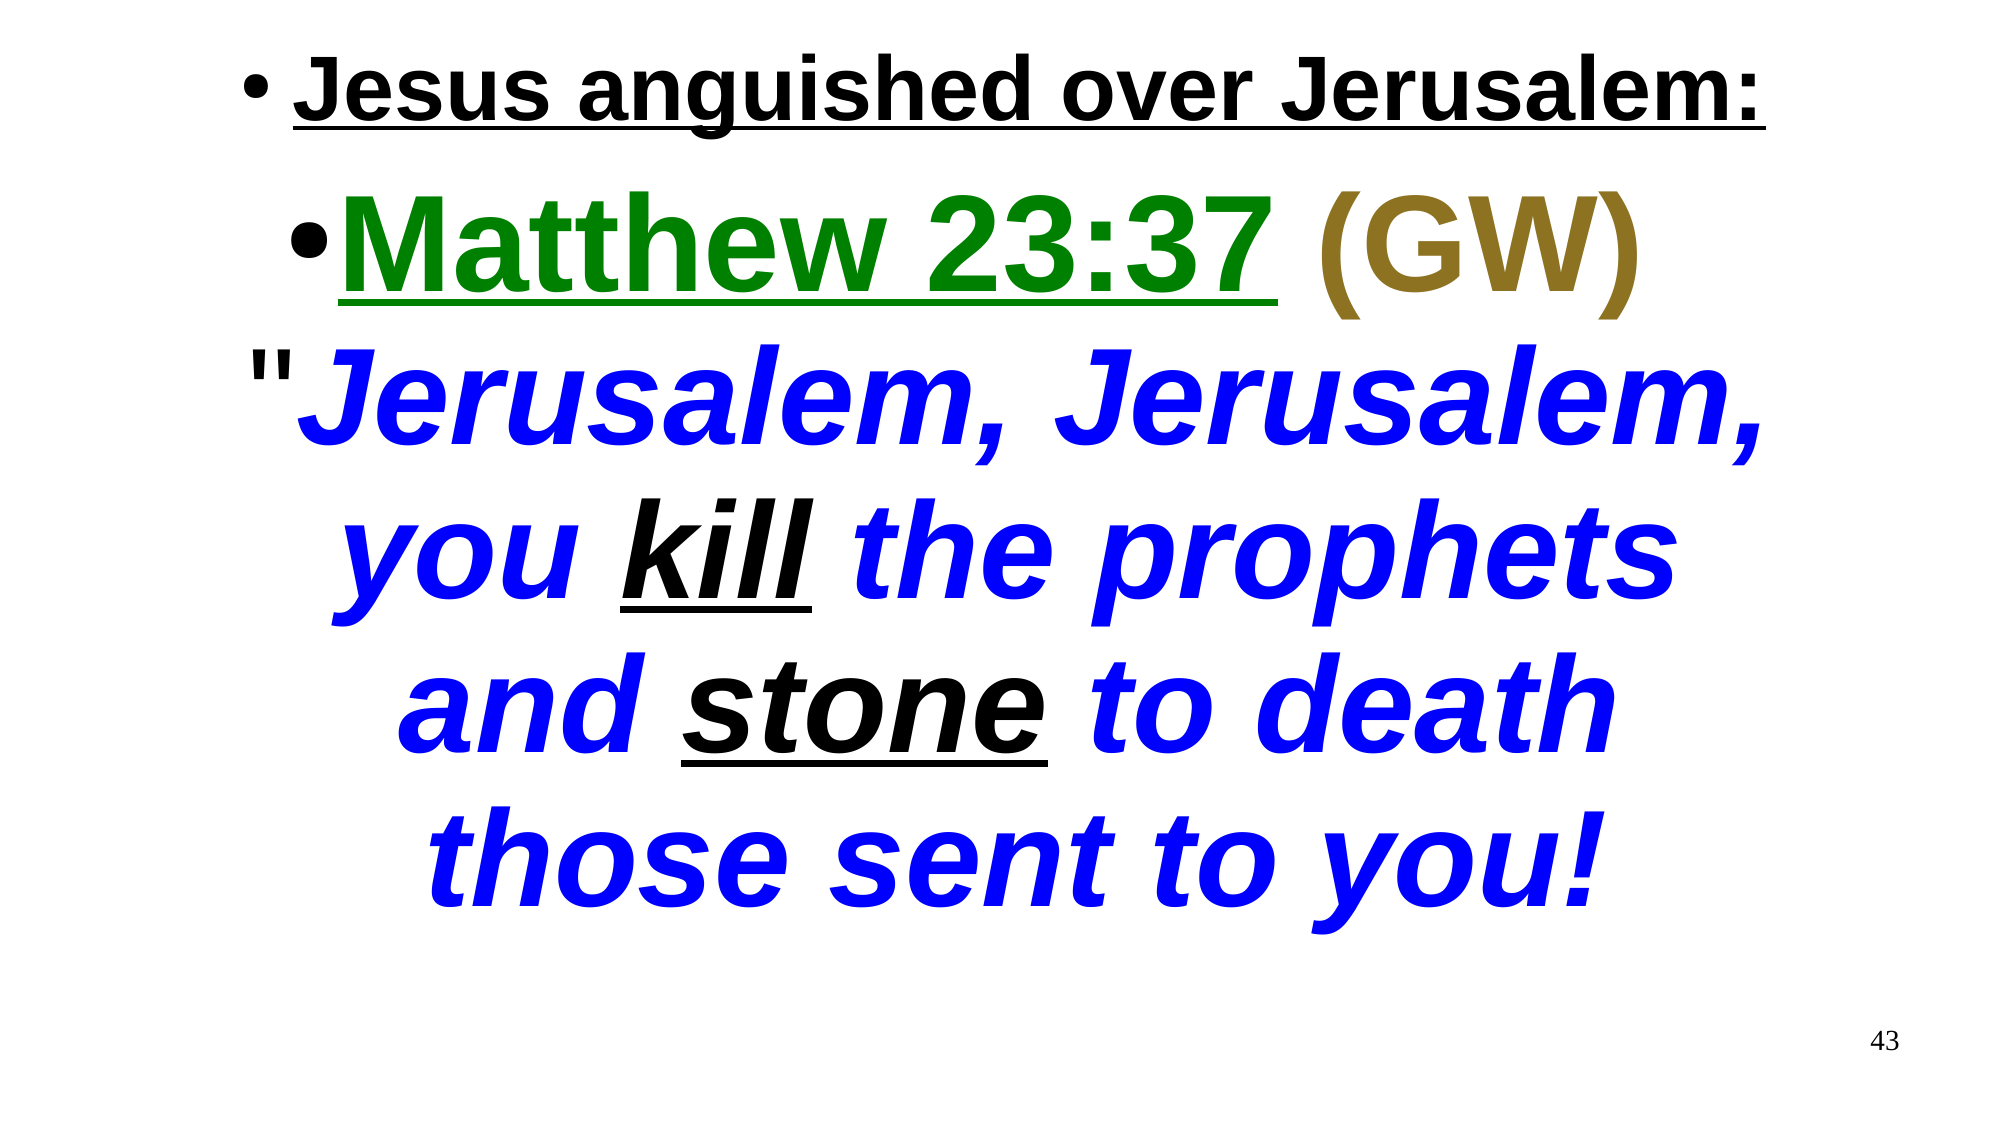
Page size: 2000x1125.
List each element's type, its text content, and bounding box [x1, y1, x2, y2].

list Jesus anguished over Jerusalem: Matthew 23:37 (GW) "Jerusalem, Jerusalem, you kill the prophets and stone to death those sent to you! [37, 37, 1951, 1088]
